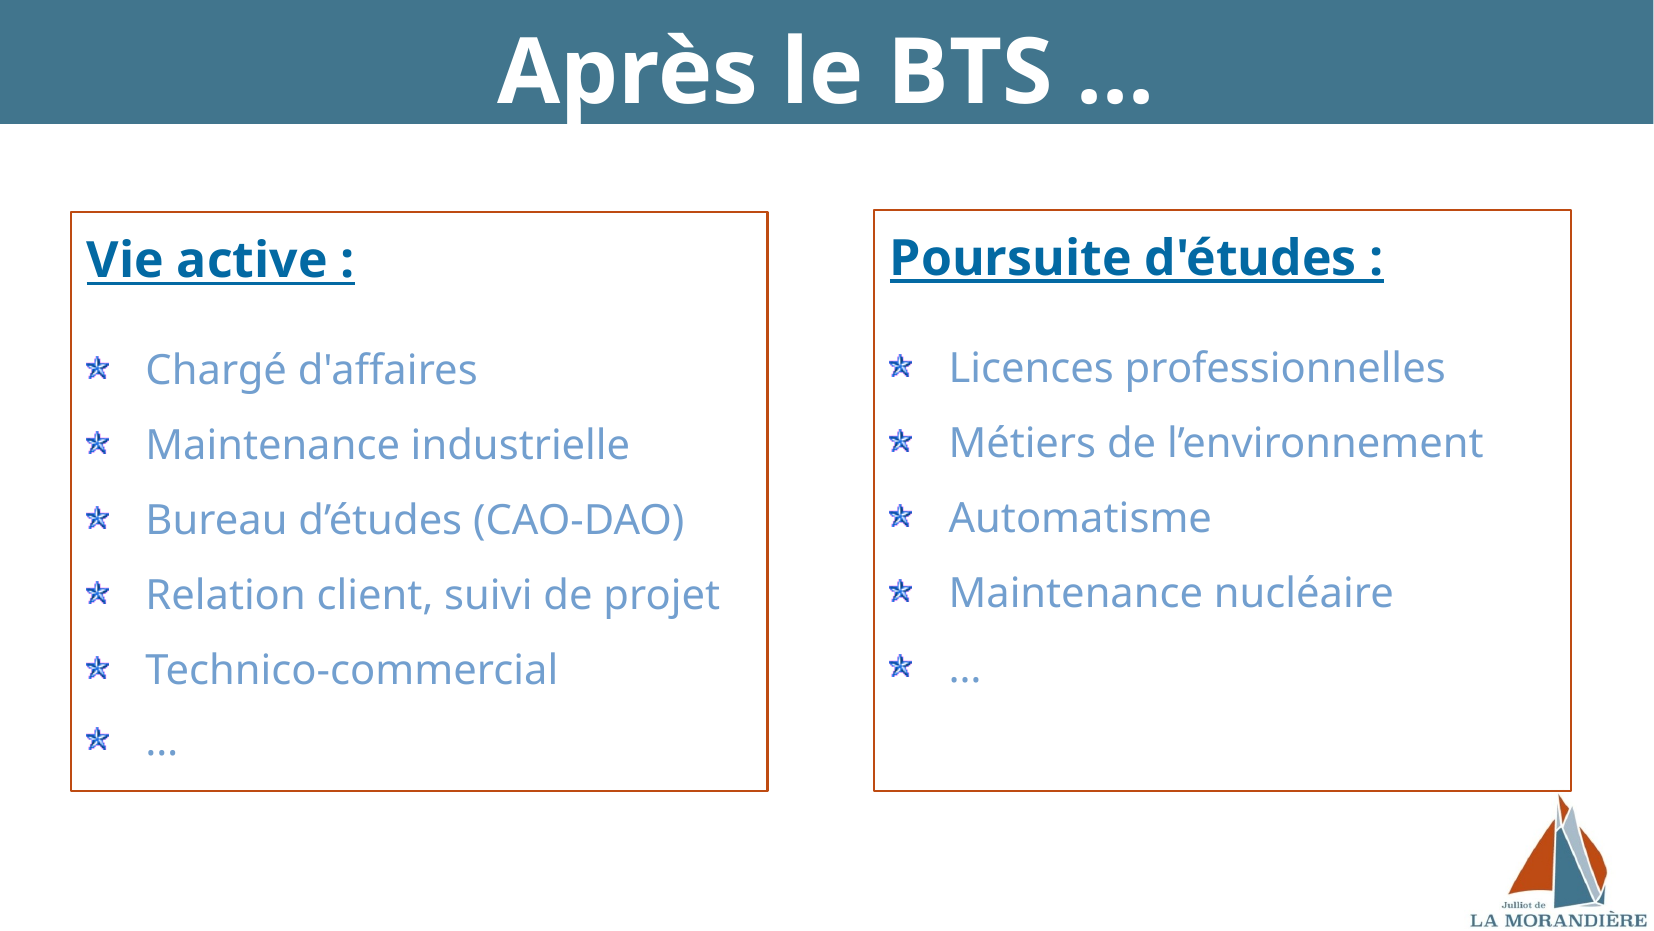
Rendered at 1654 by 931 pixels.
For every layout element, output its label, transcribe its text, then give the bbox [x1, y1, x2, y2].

picture [86, 581, 109, 604]
picture [1464, 789, 1650, 930]
picture [86, 356, 109, 379]
picture [889, 579, 912, 602]
picture [86, 431, 109, 454]
text_box Vie active : Chargé d'affaires Maintenance industrielle Bureau d’études (CAO-DAO) Relation client, suivi de projet Technico-commercial … [70, 212, 768, 792]
picture [889, 429, 912, 452]
picture [86, 656, 109, 679]
picture [86, 727, 109, 750]
picture [889, 654, 912, 677]
picture [86, 506, 109, 529]
picture [889, 354, 912, 377]
title Après le BTS ... [0, 0, 1654, 124]
text_box Poursuite d'études : Licences professionnelles Métiers de l’environnement Automatisme Maintenance nucléaire … [873, 210, 1571, 792]
picture [889, 504, 912, 527]
